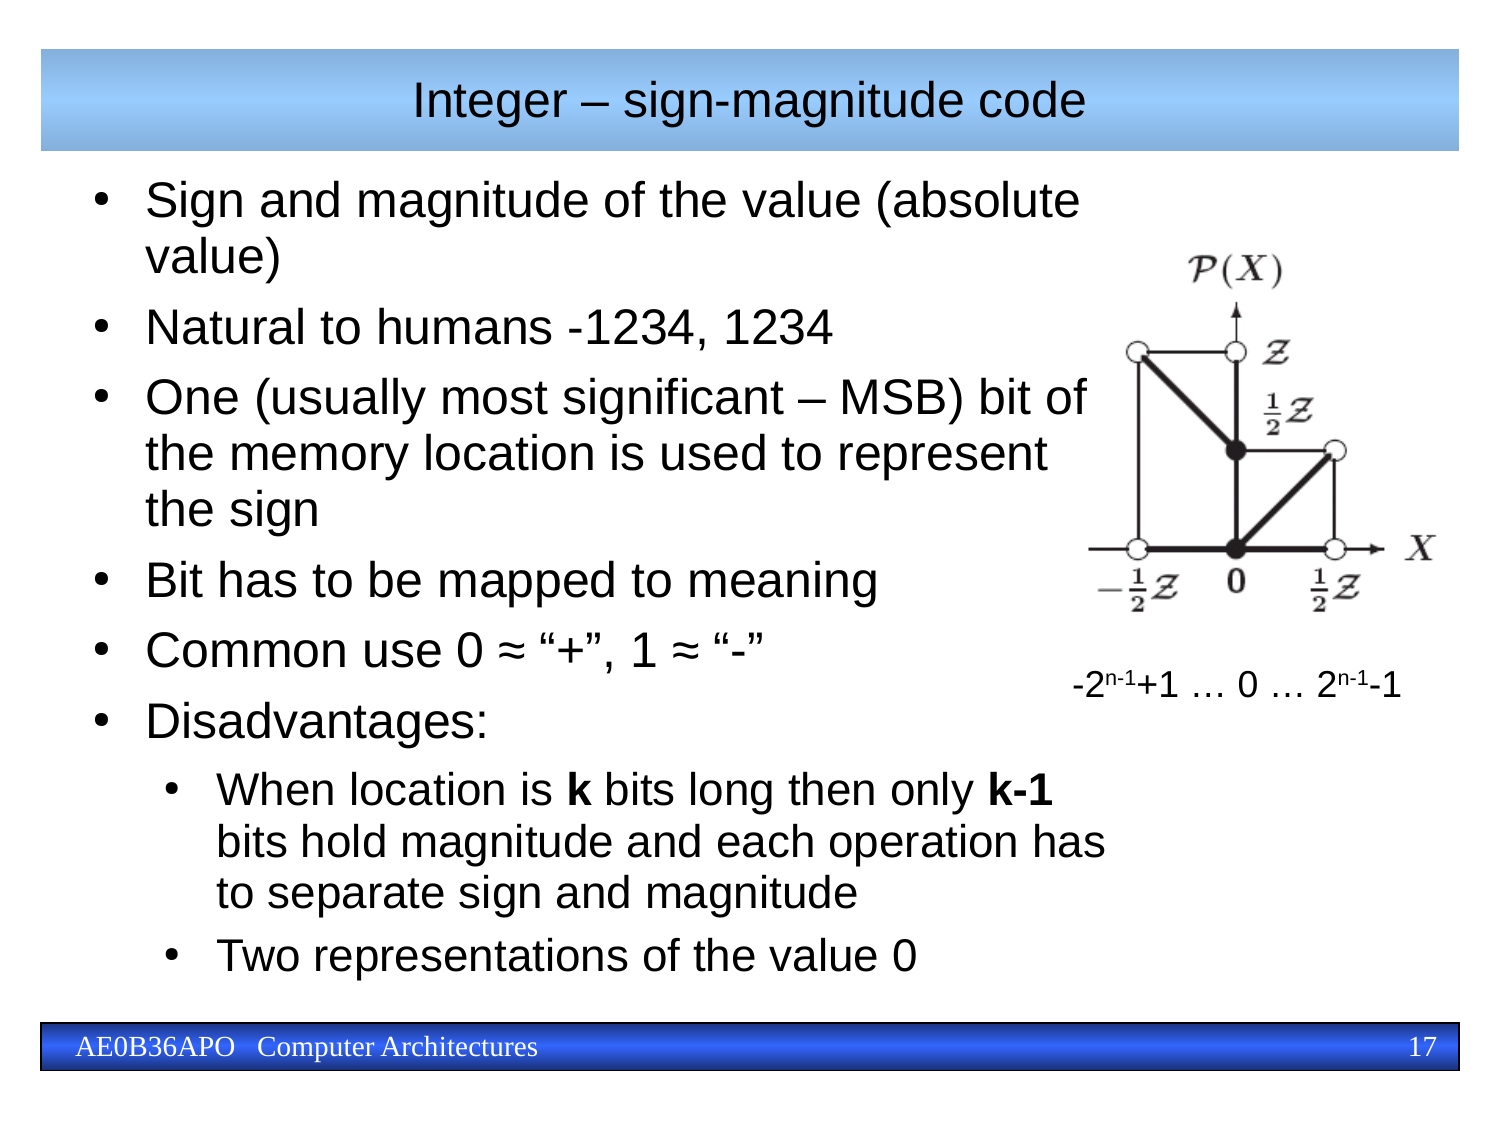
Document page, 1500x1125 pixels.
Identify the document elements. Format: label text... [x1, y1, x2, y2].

title Integer – sign-magnitude code [41, 49, 1459, 151]
picture [1126, 246, 1441, 623]
list Sign and magnitude of the value (absolute value) Natural to humans -1234, 1234 One (usually most significant – MSB) bit of the memory location is used to represent the sign Bit has to be mapped to meaning Common use 0 ≈ “+”, 1 ≈ “-” Disadvantages: When location is k bits long then only k-1 bits hold magnitude and each operation has to separate sign and magnitude Two representations of the value 0 [75, 172, 1126, 988]
text_box -2n-1+1 … 0 … 2n-1-1 [1057, 656, 1458, 714]
